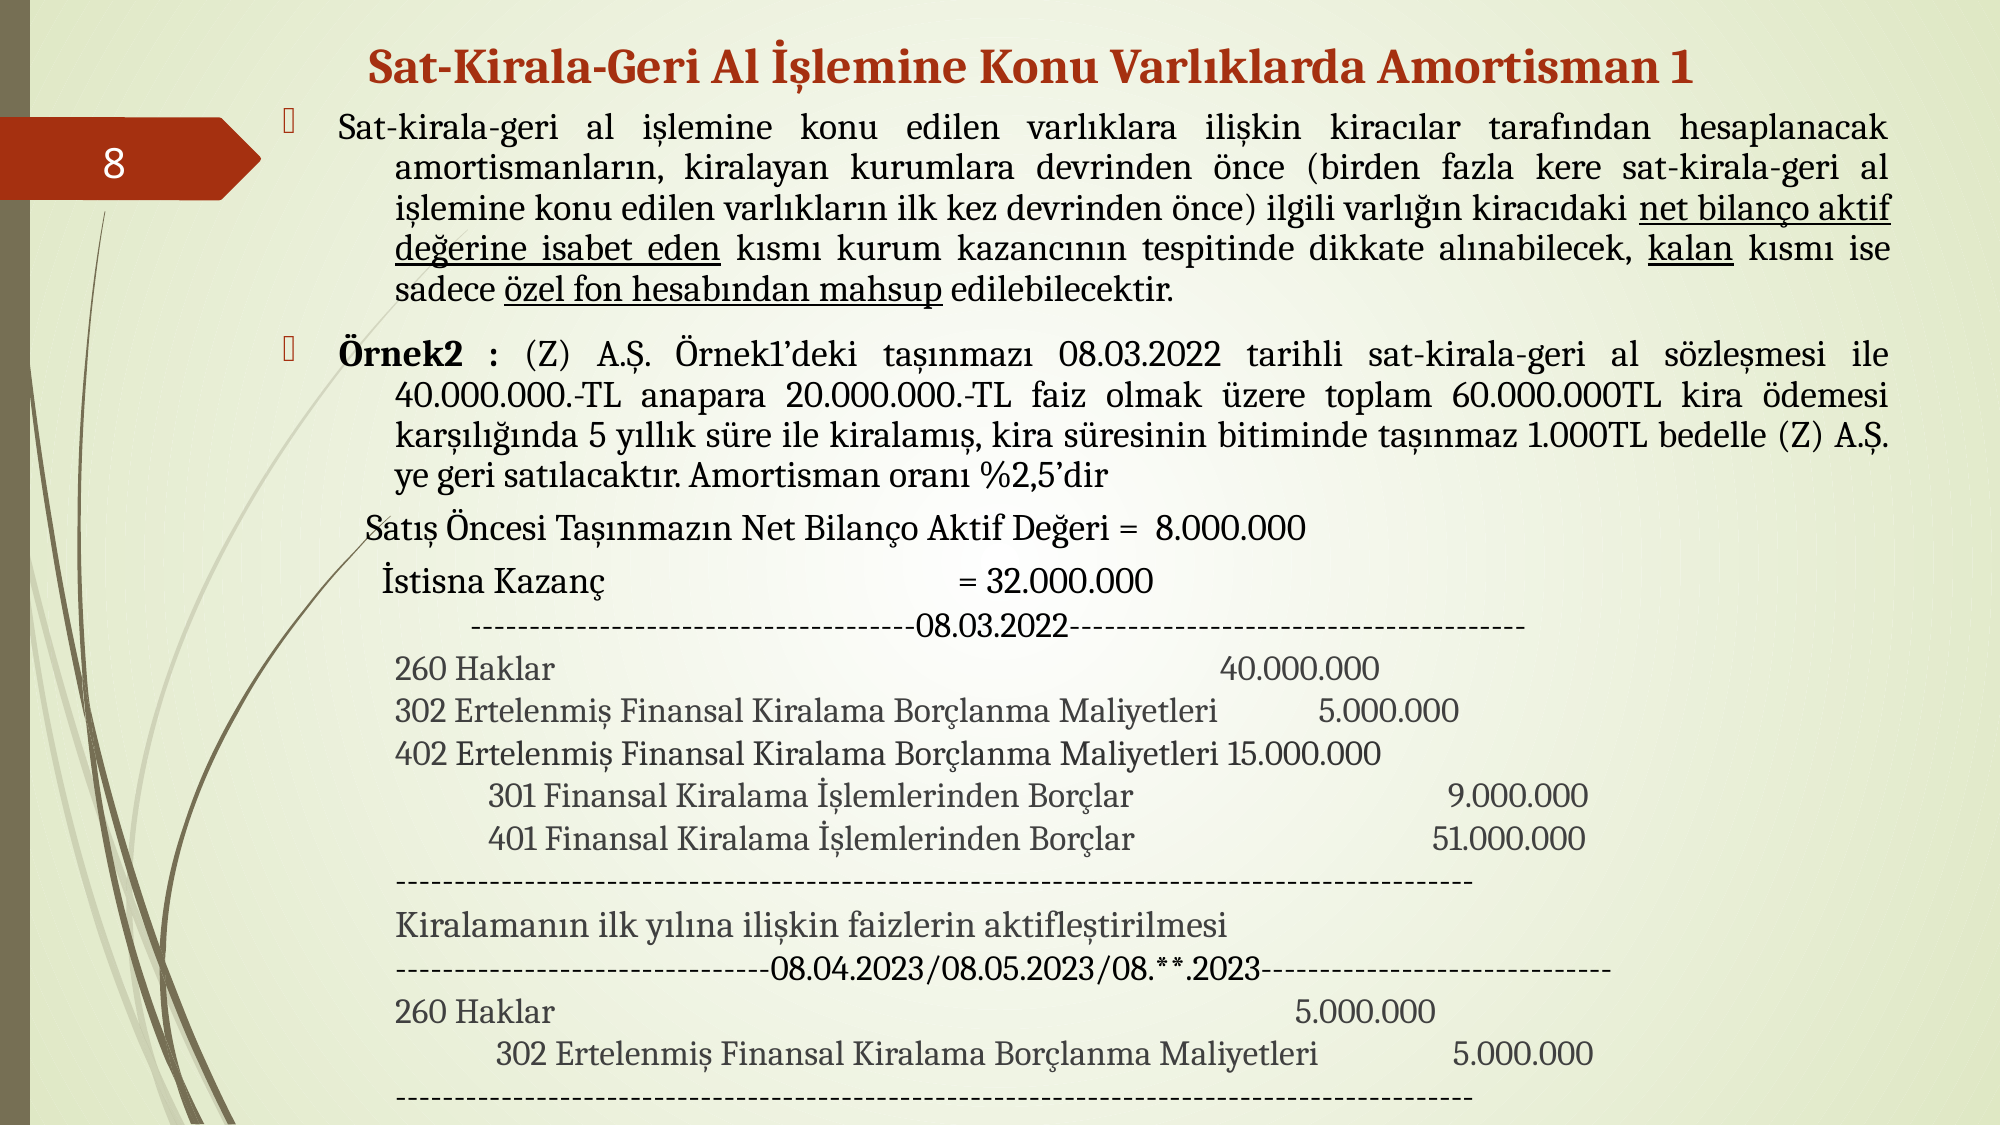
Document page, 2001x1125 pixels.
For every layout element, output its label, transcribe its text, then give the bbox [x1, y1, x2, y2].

title Sat-Kirala-Geri Al İşlemine Konu Varlıklarda Amortisman 1 [354, 26, 1888, 99]
list Sat-kirala-geri al işlemine konu edilen varlıklara ilişkin kiracılar tarafından hesaplanacak amortismanların, kiralayan kurumlara devrinden önce (birden fazla kere sat-kirala-geri al işlemine konu edilen varlıkların ilk kez devrinden önce) ilgili varlığın kiracıdaki net bilanço aktif değerine isabet eden kısmı kurum kazancının tespitinde dikkate alınabilecek, kalan kısmı ise sadece özel fon hesabından mahsup edilebilecektir. Örnek2 : (Z) A.Ş. Örnek1’deki taşınmazı 08.03.2022 tarihli sat-kirala-geri al sözleşmesi ile 40.000.000.-TL anapara 20.000.000.-TL faiz olmak üzere toplam 60.000.000TL kira ödemesi karşılığında 5 yıllık süre ile kiralamış, kira süresinin bitiminde taşınmaz 1.000TL bedelle (Z) A.Ş. ye geri satılacaktır. Amortisman oranı %2,5’dir Satış Öncesi Taşınmazın Net Bilanço Aktif Değeri = 8.000.000 İstisna Kazanç = 32.000.000 --------------------------------------08.03.2022--------------------------------------- 260 Haklar 40.000.000 302 Ertelenmiş Finansal Kiralama Borçlanma Maliyetleri 5.000.000 402 Ertelenmiş Finansal Kiralama Borçlanma Maliyetleri 15.000.000 301 Finansal Kiralama İşlemlerinden Borçlar 9.000.000 401 Finansal Kiralama İşlemlerinden Borçlar 51.000.000 -------------------------------------------------------------------------------------------- Kiralamanın ilk yılına ilişkin faizlerin aktifleştirilmesi --------------------------------08.04.2023/08.05.2023/08.**.2023------------------------------ 260 Haklar 5.000.000 302 Ertelenmiş Finansal Kiralama Borçlanma Maliyetleri 5.000.000 -------------------------------------------------------------------------------------------- [267, 99, 1906, 1125]
text_box [87, 129, 216, 190]
